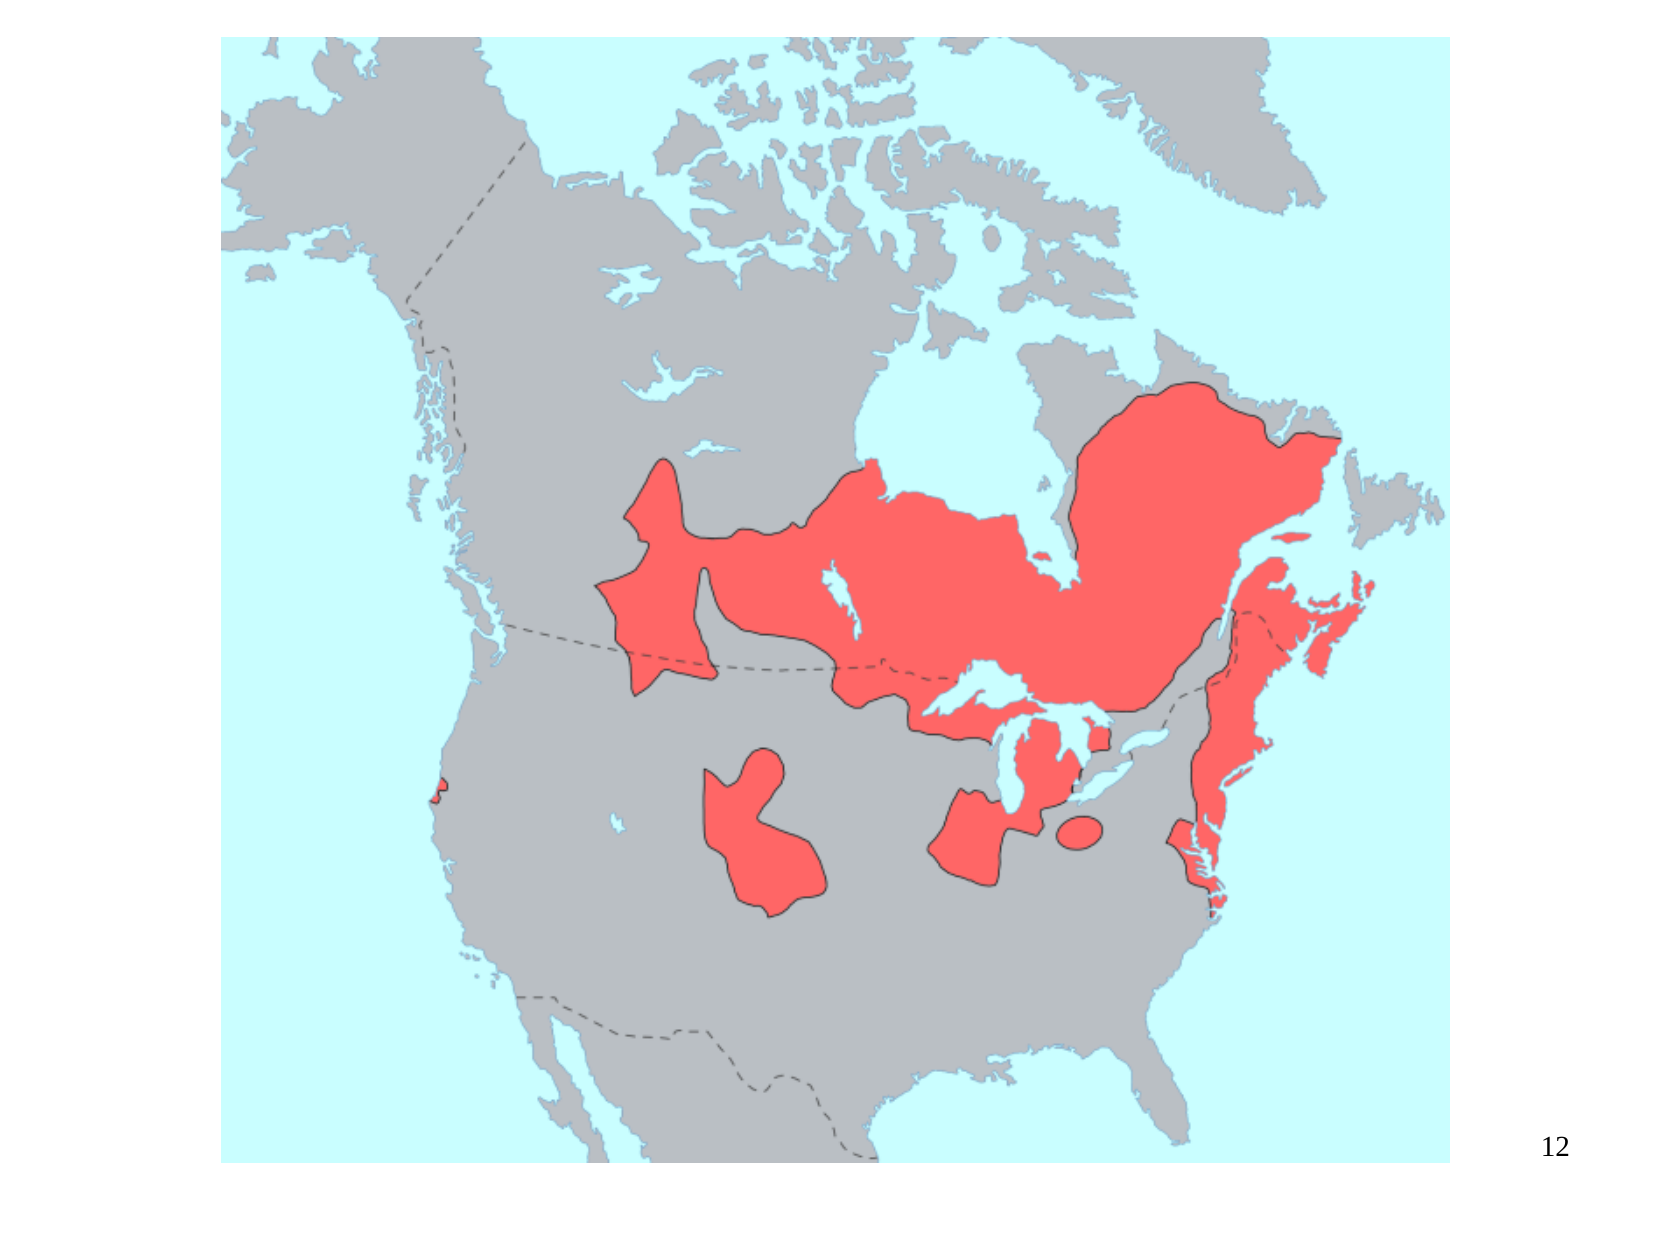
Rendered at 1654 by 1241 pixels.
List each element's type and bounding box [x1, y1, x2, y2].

picture [221, 37, 1450, 1163]
